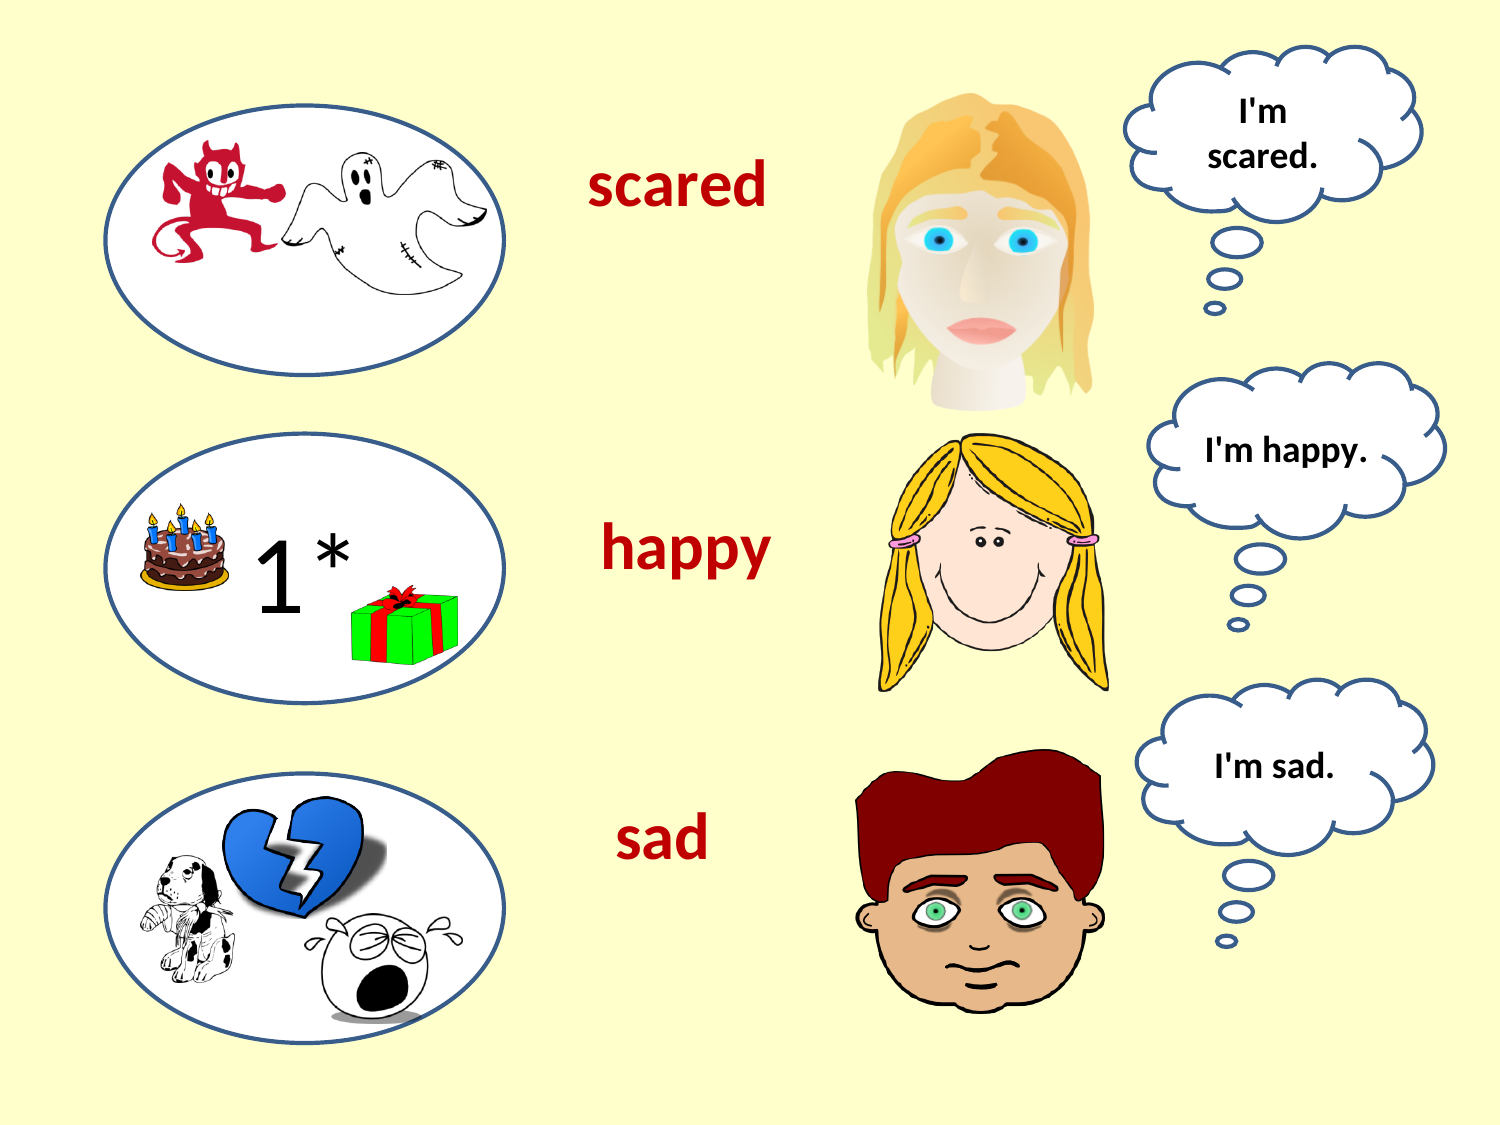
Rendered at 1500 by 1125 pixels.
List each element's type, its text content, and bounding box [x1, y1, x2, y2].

text_box I'm scared. [1208, 269, 1242, 289]
picture [867, 93, 1094, 411]
text_box I'm sad. [1217, 935, 1237, 947]
text_box [105, 153, 487, 376]
text_box [487, 185, 504, 295]
picture [140, 796, 463, 1024]
text_box I'm happy. [1148, 363, 1446, 539]
picture [855, 749, 1105, 1014]
text_box I'm happy. [1235, 544, 1286, 574]
text_box I'm happy. [1231, 585, 1265, 606]
text_box I'm scared. [1205, 302, 1225, 315]
text_box I'm scared. [1212, 227, 1262, 258]
text_box [105, 773, 504, 1044]
picture [140, 503, 229, 591]
text_box 1* [105, 433, 504, 704]
picture [878, 433, 1109, 692]
list happy sad [75, 398, 1426, 1006]
text_box I'm sad. [1136, 679, 1434, 856]
text_box I'm happy. [1228, 619, 1248, 631]
text_box I'm sad. [1219, 902, 1253, 922]
text_box [171, 105, 456, 152]
picture [351, 585, 458, 665]
title scared [75, 45, 1426, 376]
picture [152, 140, 487, 296]
text_box I'm scared. [1124, 46, 1422, 223]
text_box I'm sad. [1223, 860, 1274, 891]
